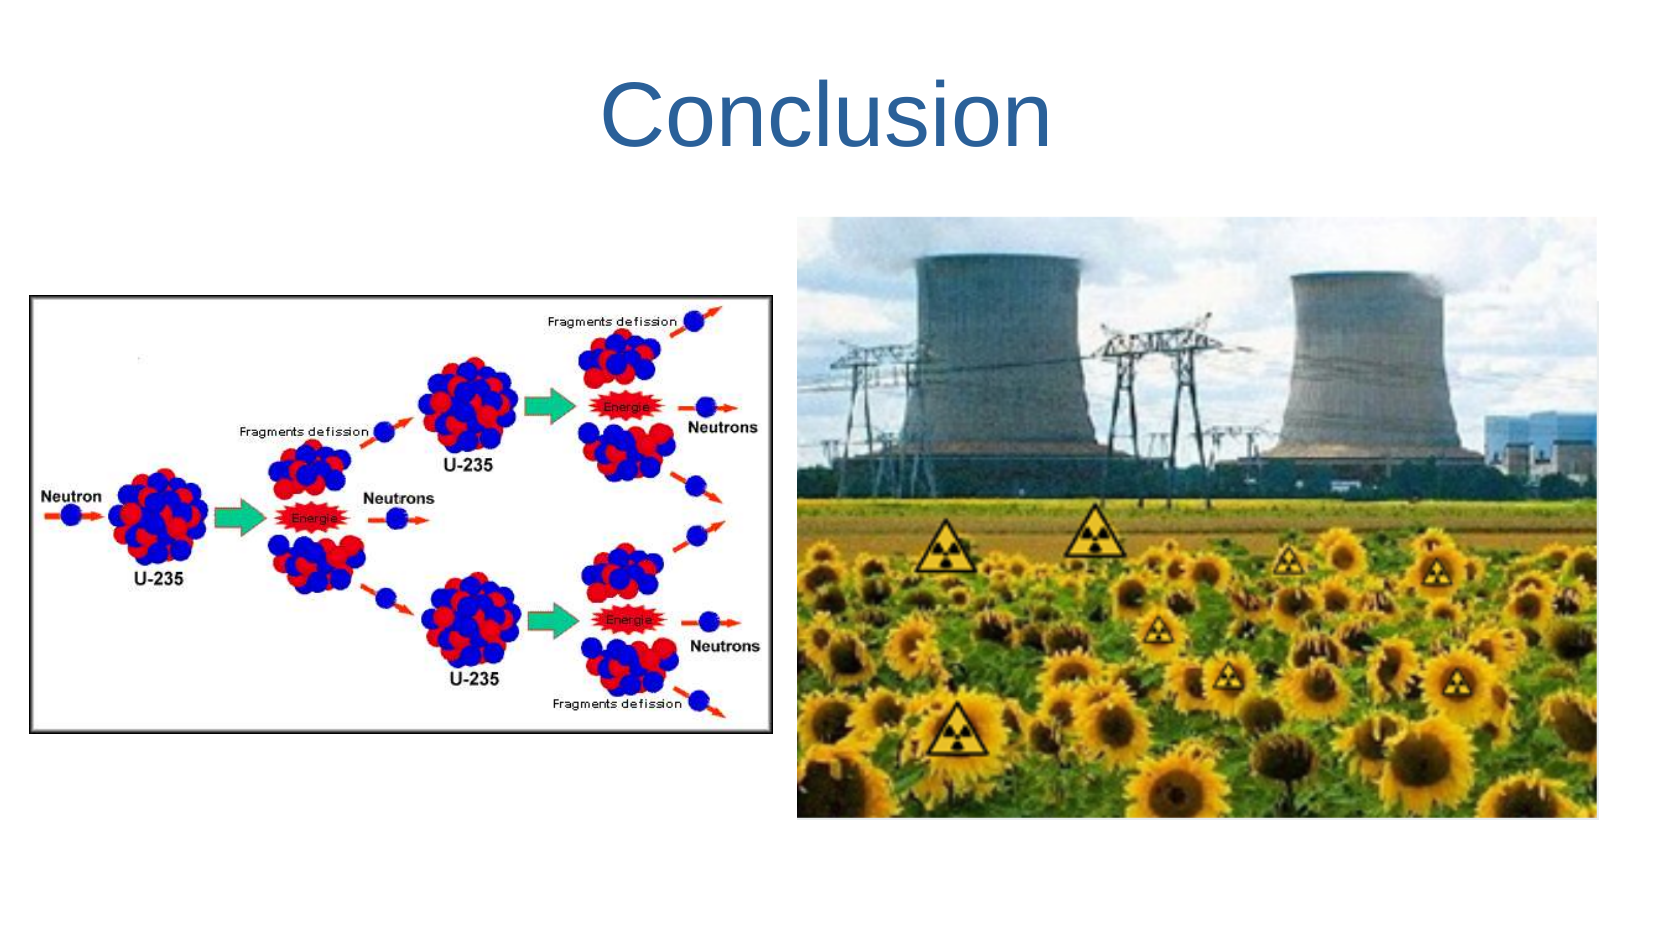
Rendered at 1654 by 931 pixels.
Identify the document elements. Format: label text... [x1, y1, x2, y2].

picture [29, 295, 773, 734]
title Conclusion [82, 37, 1571, 193]
picture [797, 214, 1599, 820]
